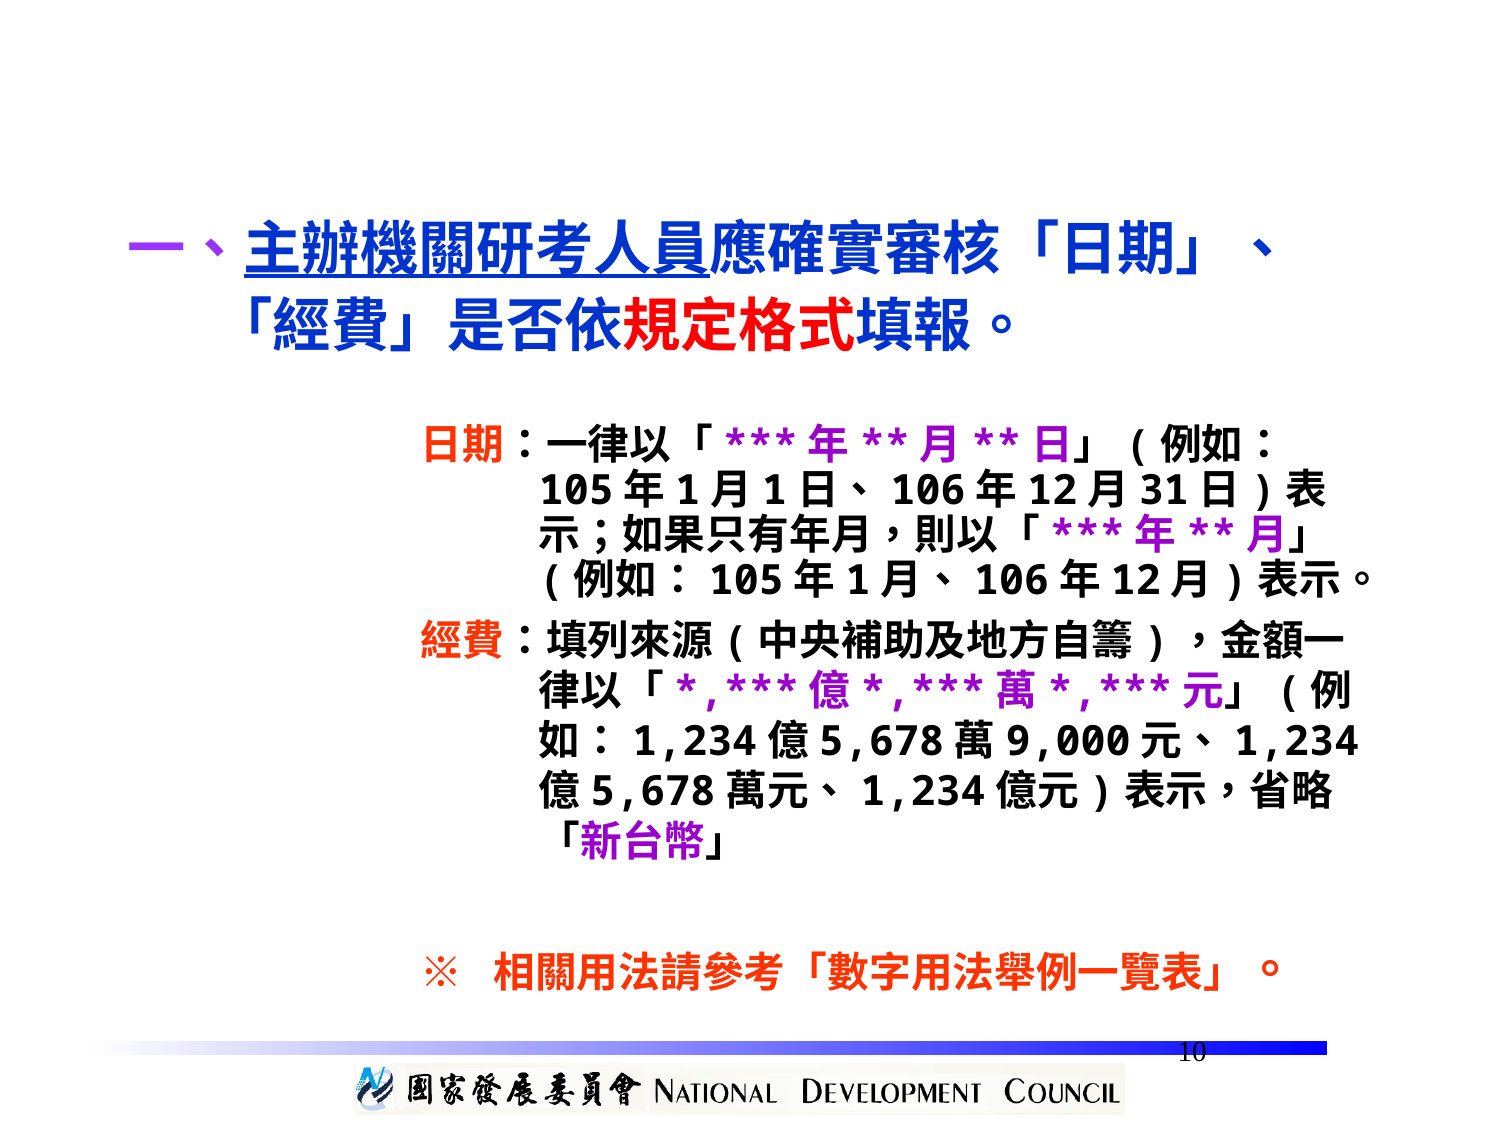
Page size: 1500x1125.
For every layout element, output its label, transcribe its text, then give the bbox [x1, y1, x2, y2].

text_box [1162, 1025, 1476, 1101]
text_box 一、主辦機關研考人員應確實審核「日期」、「經費」是否依規定格式填報。 日期：一律以「***年**月**日」(例如：105年1月1日、106年12月31日)表示；如果只有年月，則以「***年**月」(例如：105年1月、106年12月)表示。 經費：填列來源(中央補助及地方自籌)，金額一律以「*,***億*,***萬*,***元」(例如：1,234億5,678萬9,000元、1,234億5,678萬元、1,234億元)表示，省略「新台幣」 ※ 相關用法請參考「數字用法舉例一覽表」。 [112, 196, 1376, 1000]
